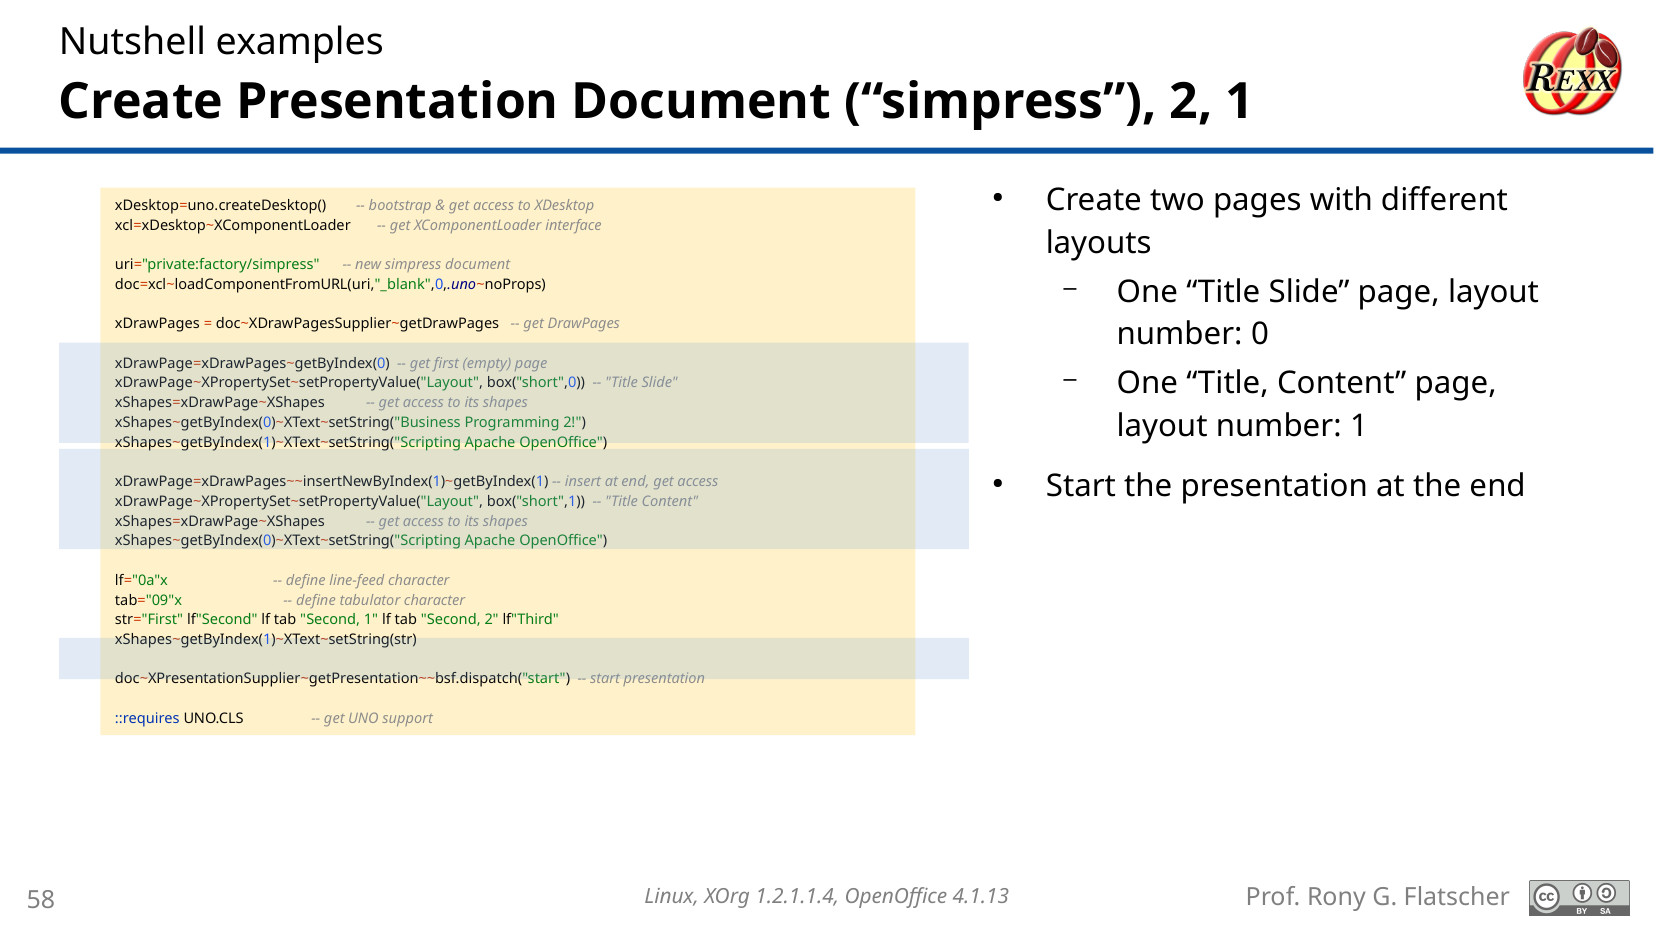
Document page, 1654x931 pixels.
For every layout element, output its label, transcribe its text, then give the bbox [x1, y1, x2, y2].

text_box xDesktop=uno.createDesktop() -- bootstrap & get access to XDesktop xcl=xDesktop~XComponentLoader -- get XComponentLoader interface uri="private:factory/simpress" -- new simpress document doc=xcl~loadComponentFromURL(uri,"_blank",0,.uno~noProps) xDrawPages = doc~XDrawPagesSupplier~getDrawPages -- get DrawPages xDrawPage=xDrawPages~getByIndex(0) -- get first (empty) page xDrawPage~XPropertySet~setPropertyValue("Layout", box("short",0)) -- "Title Slide" xShapes=xDrawPage~XShapes -- get access to its shapes xShapes~getByIndex(0)~XText~setString("Business Programming 2!") xShapes~getByIndex(1)~XText~setString("Scripting Apache OpenOffice") xDrawPage=xDrawPages~~insertNewByIndex(1)~getByIndex(1) -- insert at end, get access xDrawPage~XPropertySet~setPropertyValue("Layout", box("short",1)) -- "Title Content" xShapes=xDrawPage~XShapes -- get access to its shapes xShapes~getByIndex(0)~XText~setString("Scripting Apache OpenOffice") lf="0a"x -- define line-feed character tab="09"x -- define tabulator character str="First" lf"Second" lf tab "Second, 1" lf tab "Second, 2" lf"Third" xShapes~getByIndex(1)~XText~setString(str) doc~XPresentationSupplier~getPresentation~~bsf.dispatch("start") -- start presentation ::requires UNO.CLS -- get UNO support [100, 187, 916, 342]
text_box xDesktop=uno.createDesktop() -- bootstrap & get access to XDesktop xcl=xDesktop~XComponentLoader -- get XComponentLoader interface uri="private:factory/simpress" -- new simpress document doc=xcl~loadComponentFromURL(uri,"_blank",0,.uno~noProps) xDrawPages = doc~XDrawPagesSupplier~getDrawPages -- get DrawPages xDrawPage=xDrawPages~getByIndex(0) -- get first (empty) page xDrawPage~XPropertySet~setPropertyValue("Layout", box("short",0)) -- "Title Slide" xShapes=xDrawPage~XShapes -- get access to its shapes xShapes~getByIndex(0)~XText~setString("Business Programming 2!") xShapes~getByIndex(1)~XText~setString("Scripting Apache OpenOffice") xDrawPage=xDrawPages~~insertNewByIndex(1)~getByIndex(1) -- insert at end, get access xDrawPage~XPropertySet~setPropertyValue("Layout", box("short",1)) -- "Title Content" xShapes=xDrawPage~XShapes -- get access to its shapes xShapes~getByIndex(0)~XText~setString("Scripting Apache OpenOffice") lf="0a"x -- define line-feed character tab="09"x -- define tabulator character str="First" lf"Second" lf tab "Second, 1" lf tab "Second, 2" lf"Third" xShapes~getByIndex(1)~XText~setString(str) doc~XPresentationSupplier~getPresentation~~bsf.dispatch("start") -- start presentation ::requires UNO.CLS -- get UNO support [100, 550, 916, 637]
text_box [59, 342, 969, 443]
text_box [59, 637, 969, 680]
text_box [59, 448, 969, 550]
list Create two pages with different layouts One “Title Slide” page, layout number: 0 One “Title, Content” page, layout number: 1 Start the presentation at the end [974, 177, 1578, 857]
text_box Linux, XOrg 1.2.1.1.4, OpenOffice 4.1.13 [0, 874, 1654, 922]
title Nutshell examples Create Presentation Document (“simpress”), 2, 1 [0, 0, 1625, 148]
